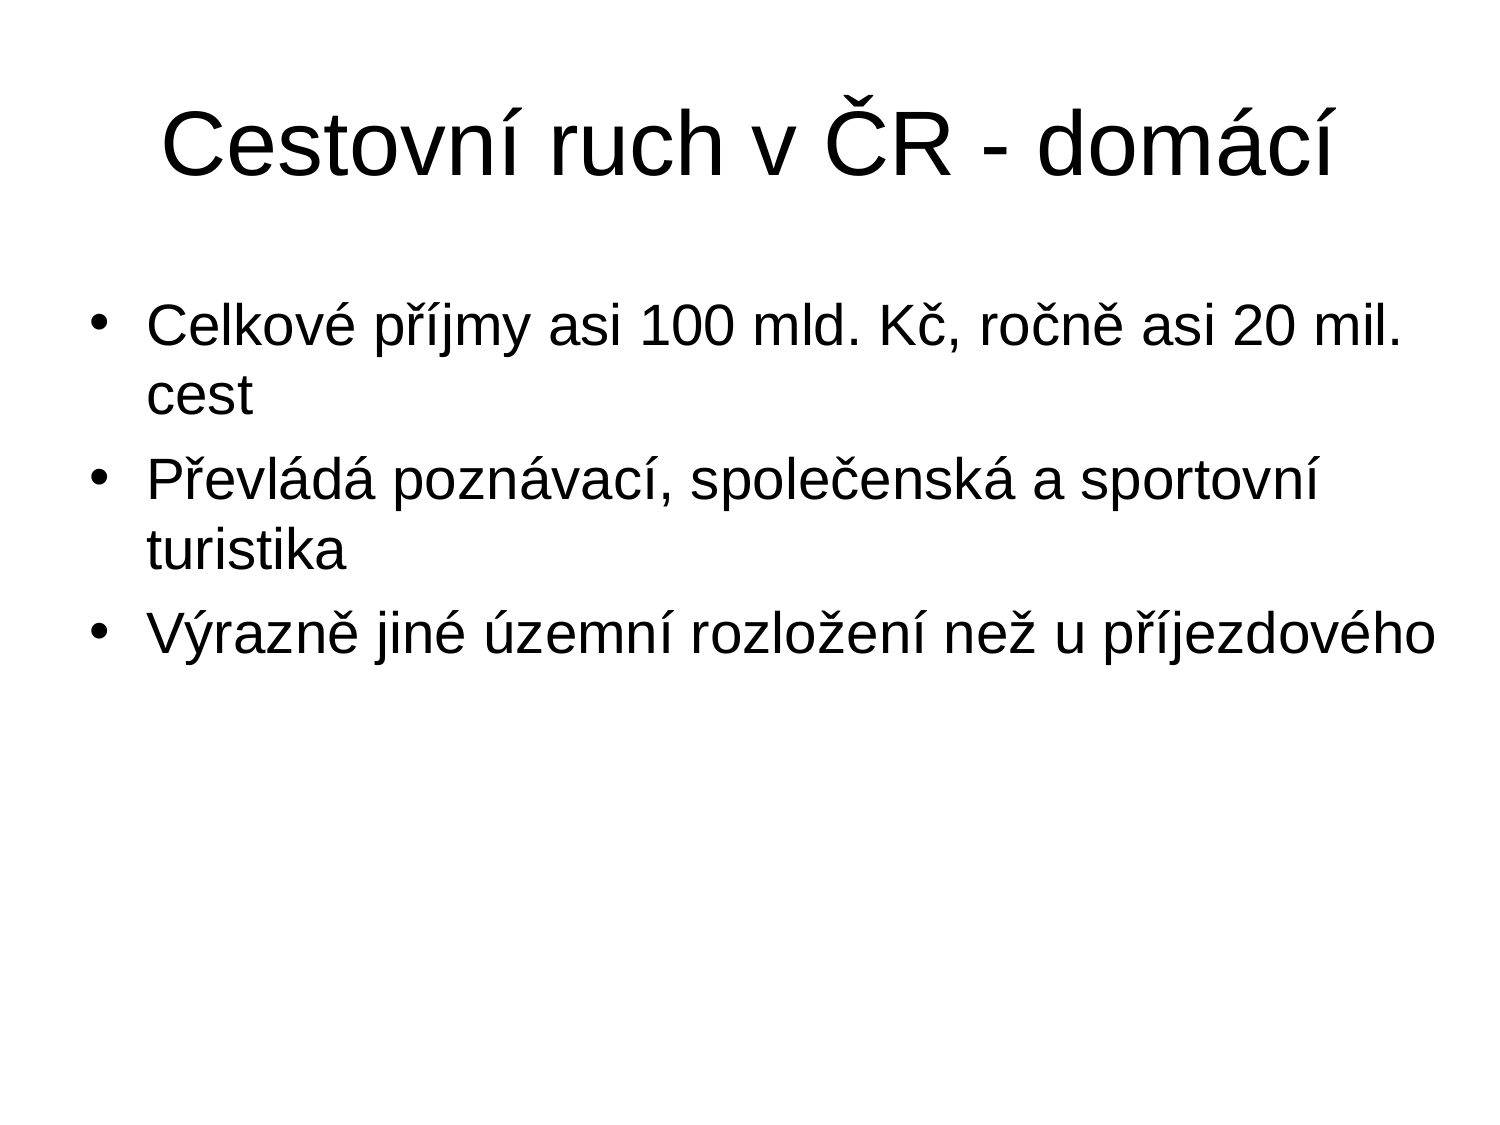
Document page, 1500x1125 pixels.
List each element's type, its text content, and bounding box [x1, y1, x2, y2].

title Cestovní ruch v ČR - domácí [75, 45, 1426, 233]
list Celkové příjmy asi 100 mld. Kč, ročně asi 20 mil. cest Převládá poznávací, společenská a sportovní turistika Výrazně jiné územní rozložení než u příjezdového [75, 278, 1500, 1096]
